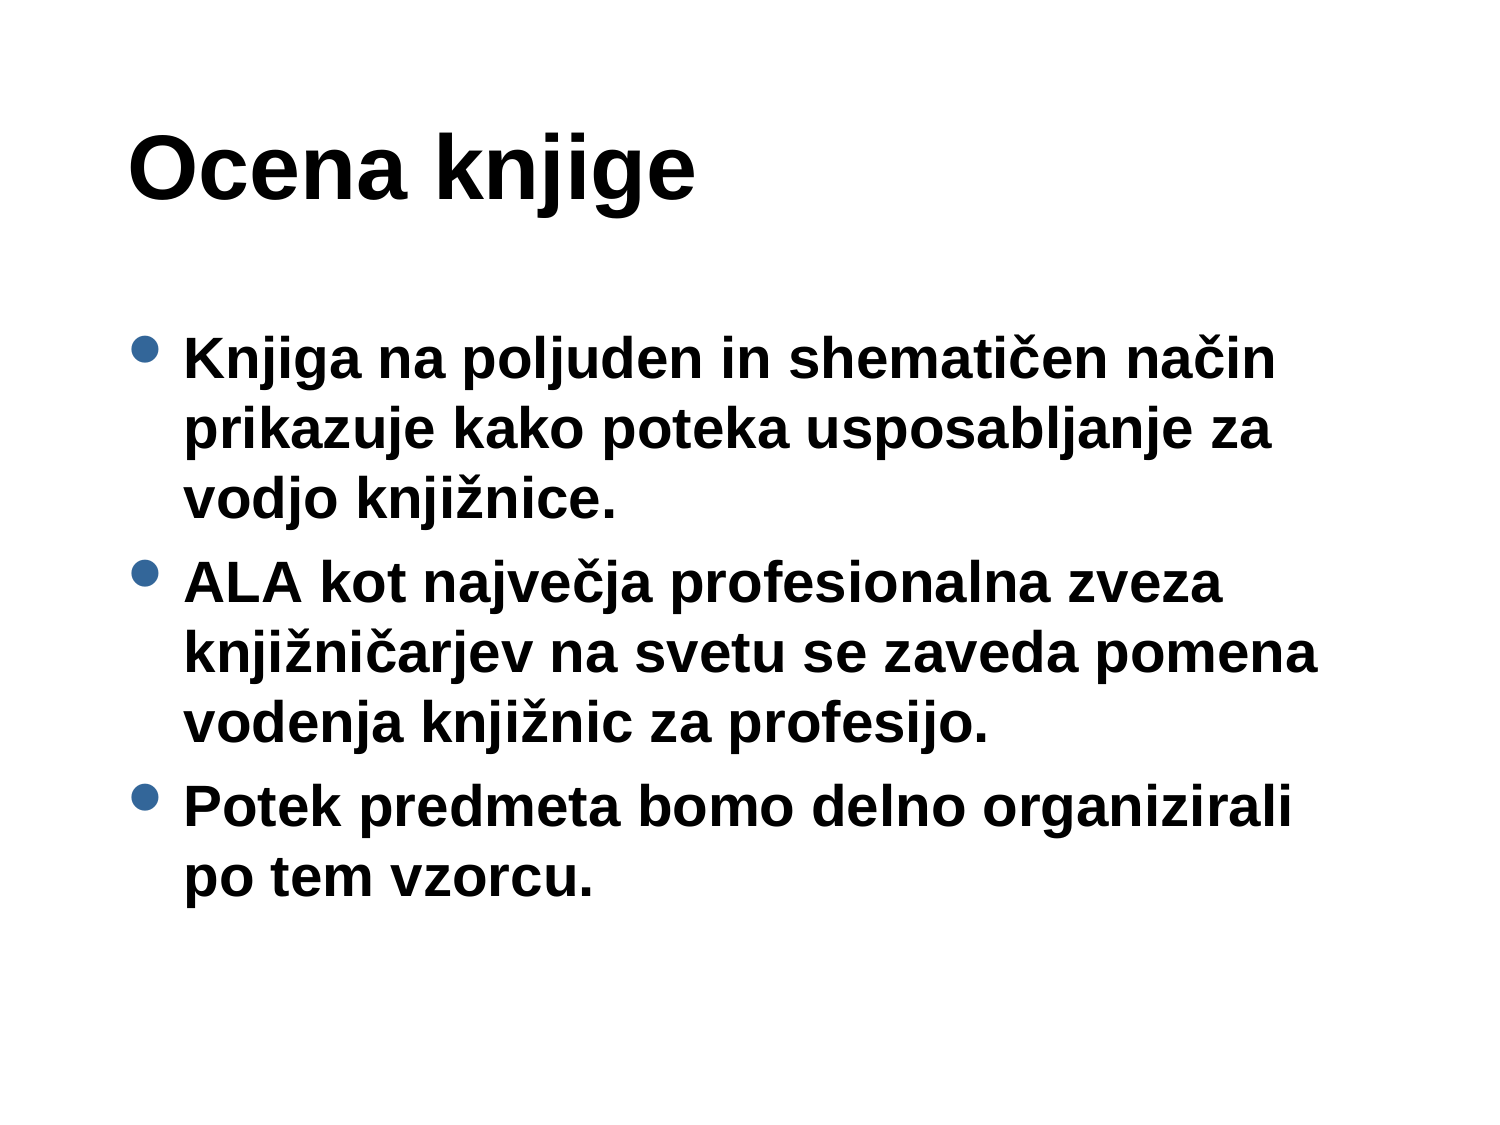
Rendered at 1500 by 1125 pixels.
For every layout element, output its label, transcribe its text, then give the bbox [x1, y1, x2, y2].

list Knjiga na poljuden in shematičen način prikazuje kako poteka usposabljanje za vodjo knjižnice. ALA kot največja profesionalna zveza knjižničarjev na svetu se zaveda pomena vodenja knjižnic za profesijo. Potek predmeta bomo delno organizirali po tem vzorcu. [112, 312, 1388, 988]
title Ocena knjige [112, 37, 1388, 225]
